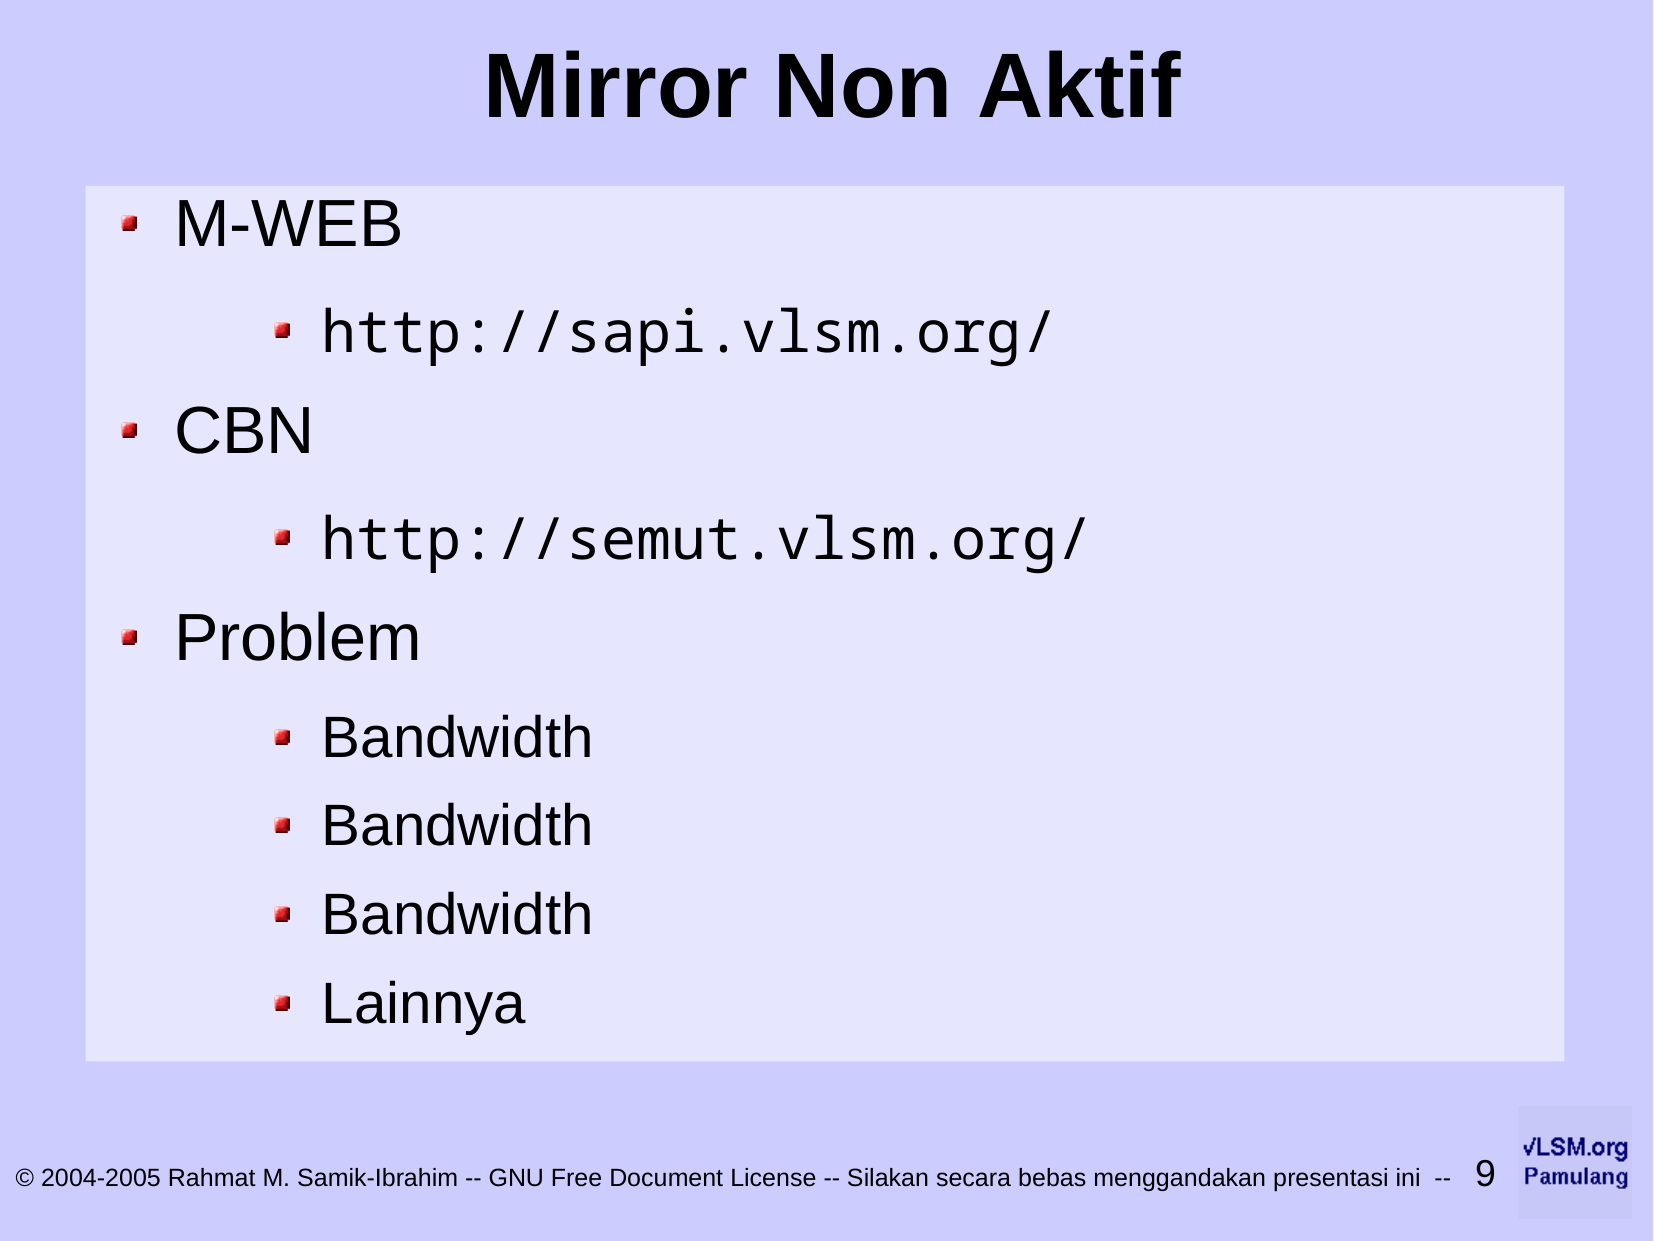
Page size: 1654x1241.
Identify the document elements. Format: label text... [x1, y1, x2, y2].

title Mirror Non Aktif [40, 31, 1625, 142]
list M-WEB http://sapi.vlsm.org/ CBN http://semut.vlsm.org/ Problem Bandwidth Bandwidth Bandwidth Lainnya [85, 185, 1565, 1062]
picture [1518, 1106, 1632, 1219]
